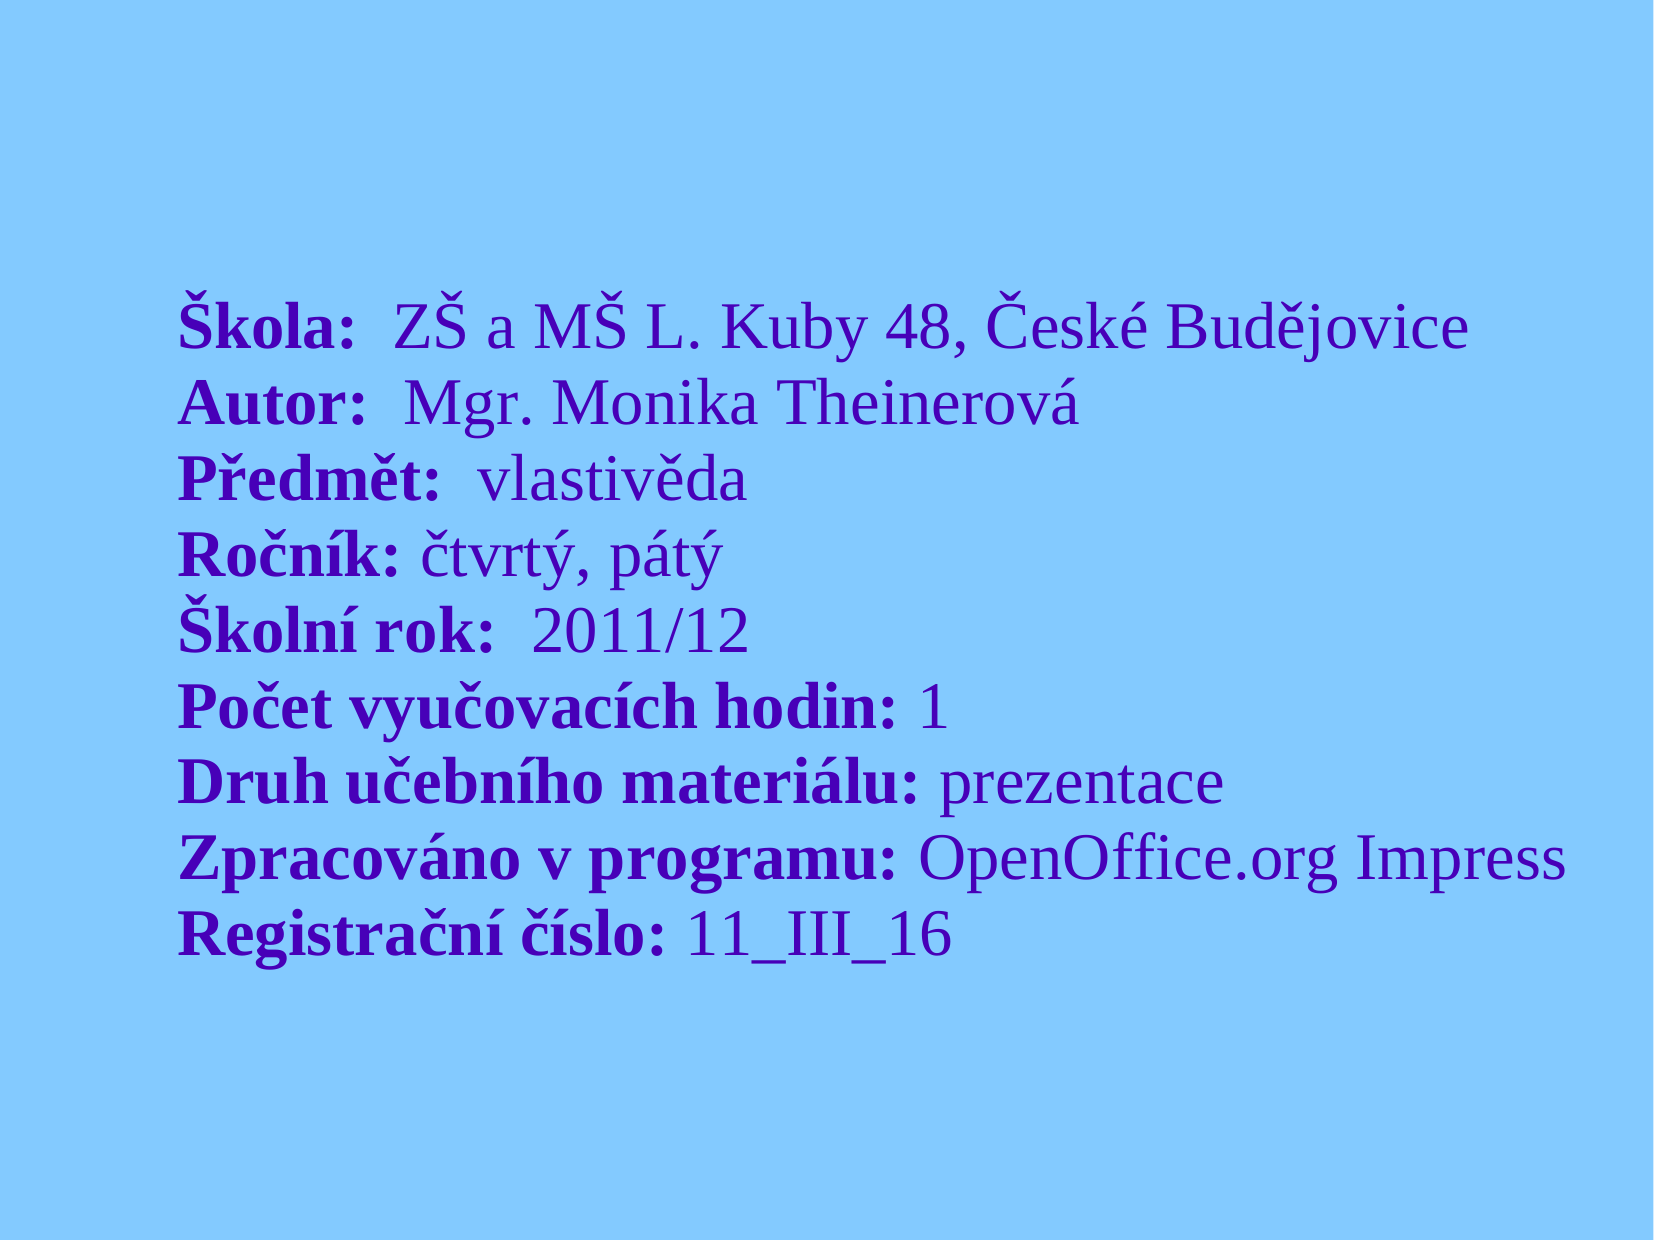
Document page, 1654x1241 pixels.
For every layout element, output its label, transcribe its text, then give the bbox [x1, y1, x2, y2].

text_box Škola: ZŠ a MŠ L. Kuby 48, České Budějovice Autor: Mgr. Monika Theinerová Předmět: vlastivěda Ročník: čtvrtý, pátý Školní rok: 2011/12 Počet vyučovacích hodin: 1 Druh učebního materiálu: prezentace Zpracováno v programu: OpenOffice.org Impress Registrační číslo: 11_III_16 [177, 0, 1654, 1182]
